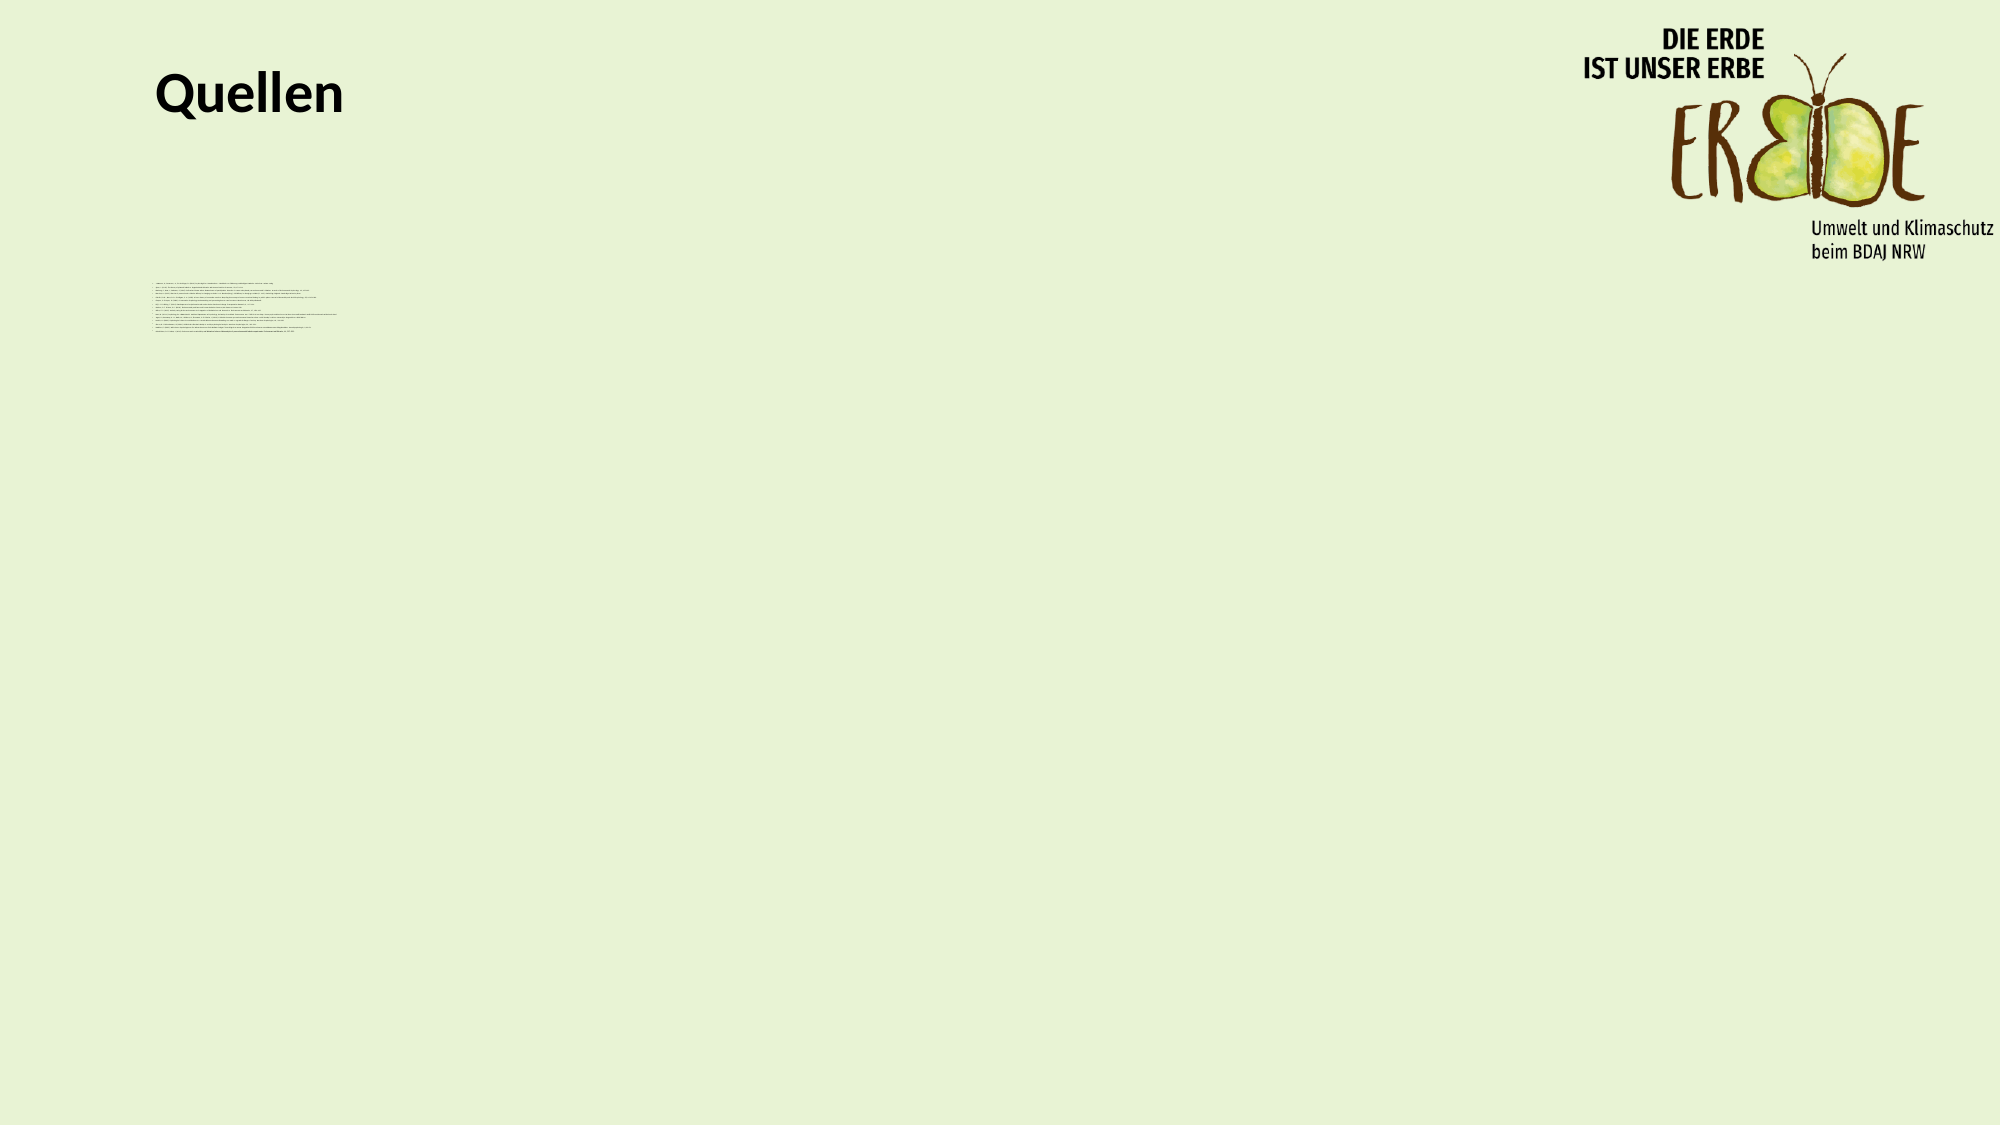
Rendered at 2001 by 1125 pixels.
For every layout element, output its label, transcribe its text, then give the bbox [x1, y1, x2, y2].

list →Hamann, K., Baumann, A., & Löschinger, D. (2016). Psychologie im Umweltschutz – Handbuch zur Förderung nachhaltigen Handelns. München: oekom verlag. Ajzen, I. (1991). The theory of planned behavior. Organizational Behavior and Human Decision Processes, 50, 179-211. Bamberg, S., Rees, J., Seebauer, S. (2015). Collective climate action: Determinants of participation intention in community-based pro-environmental initiatives. Journal of Environmental Psychology, 43, 155-165. Bandura, A. (1995). Exercise of personal and collective efficacy in changing societies. In A. Bandura (Hrsg.), Self-efficacy in changing societies (S. 1-45). Cambridge, England: Cambridge University Press. Cialdini, R. B., Reno, R. R. & Kallgren, C. A. (1990). A focus theory of normative conduct: Recycling the concept of norms to reduce littering in public places. Journal of Personality and Social Psychology, 58, 1015–1026. Clayton, S. & Myers, G. (2009). Conservation Psychology Understanding and promoting human care for nature. West Sussex, UK: Wiley-Blackwell. Fujii, S. & Gärling, T. (2003). Development of script-based travel mode choice after forced change. Transportation Research, 6, 117–124. Gardner, G. T. & Stern, P. C. (2002). Environmental problems and human behavior. Boston, MA: Pearson Custom Pub. Geller, E. S. (1995). Actively caring for the environment: An integration of behaviorism and humanism. Environment and Behavior, 27, 184–195. Harré, N. (2011). Psychology for a Better World. Auckland Department of Psychology, University of Auckland. Entnommen am 17.08.2014 von http://www.psych.auckland.ac.nz/en/about/our-staff/academic-staff/niki-harre/download-the-book.html Jugert, P., Greenaway, K. H., Barth, M., Büchner, R., Eisentraut, S. & Fritsche, I. (2016). Collective increases pro-environmental intention when social identity is salient. Manuskript eingereicht zur Publikation. Kazdin, A. (2009). Psychological science’s contributions to a sustainable environment Extending our reach to a grand challenge of society. American Psychologist, 64, 339-356 Simon, B. & Klandermans, B. (2001). Politicized collective identity: A social-psychological analysis. American Psychologist, 56, 319–331. Matthies, E. (2005). Wie können PsychologInnen ihr Wissen besser an die PraktikerIn bringen? Vorschlag eines neuen integratives Einflussschemas umweltbewussten Alltagshandelns. Umweltpsychologie, 9, 62-81. Osbaldiston, R. & Schott, J. (2012). Environmental sustainability and behavioral science: Meta-analysis of pro-environmental behavior experiments. Environment and Behavior, 44, 257–299. [140, 164, 1517, 970]
text_box Quellen [140, 46, 1098, 133]
